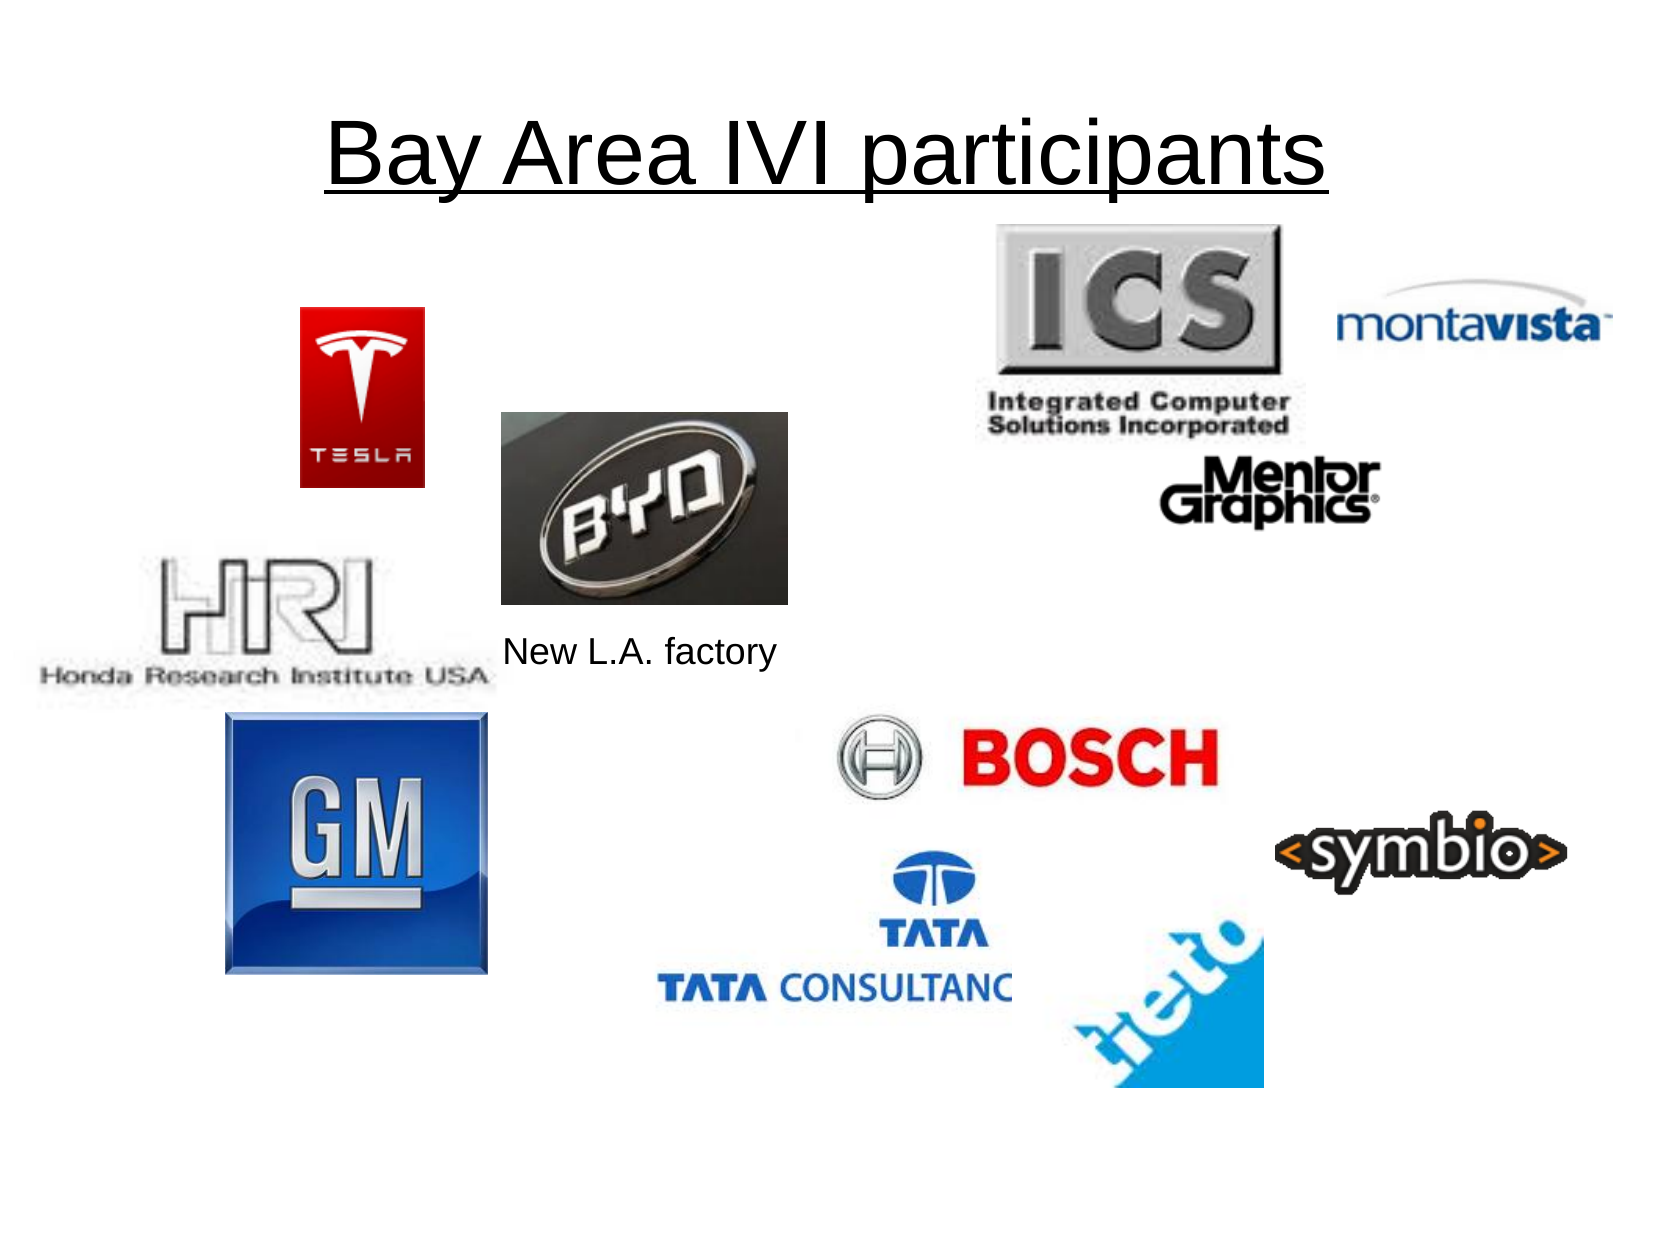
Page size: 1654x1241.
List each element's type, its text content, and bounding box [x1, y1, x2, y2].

picture [300, 307, 425, 488]
title Bay Area IVI participants [82, 49, 1571, 257]
text_box New L.A. factory [487, 623, 793, 680]
picture [631, 692, 1588, 1088]
picture [13, 412, 788, 976]
picture [1337, 262, 1613, 375]
picture [975, 224, 1388, 538]
